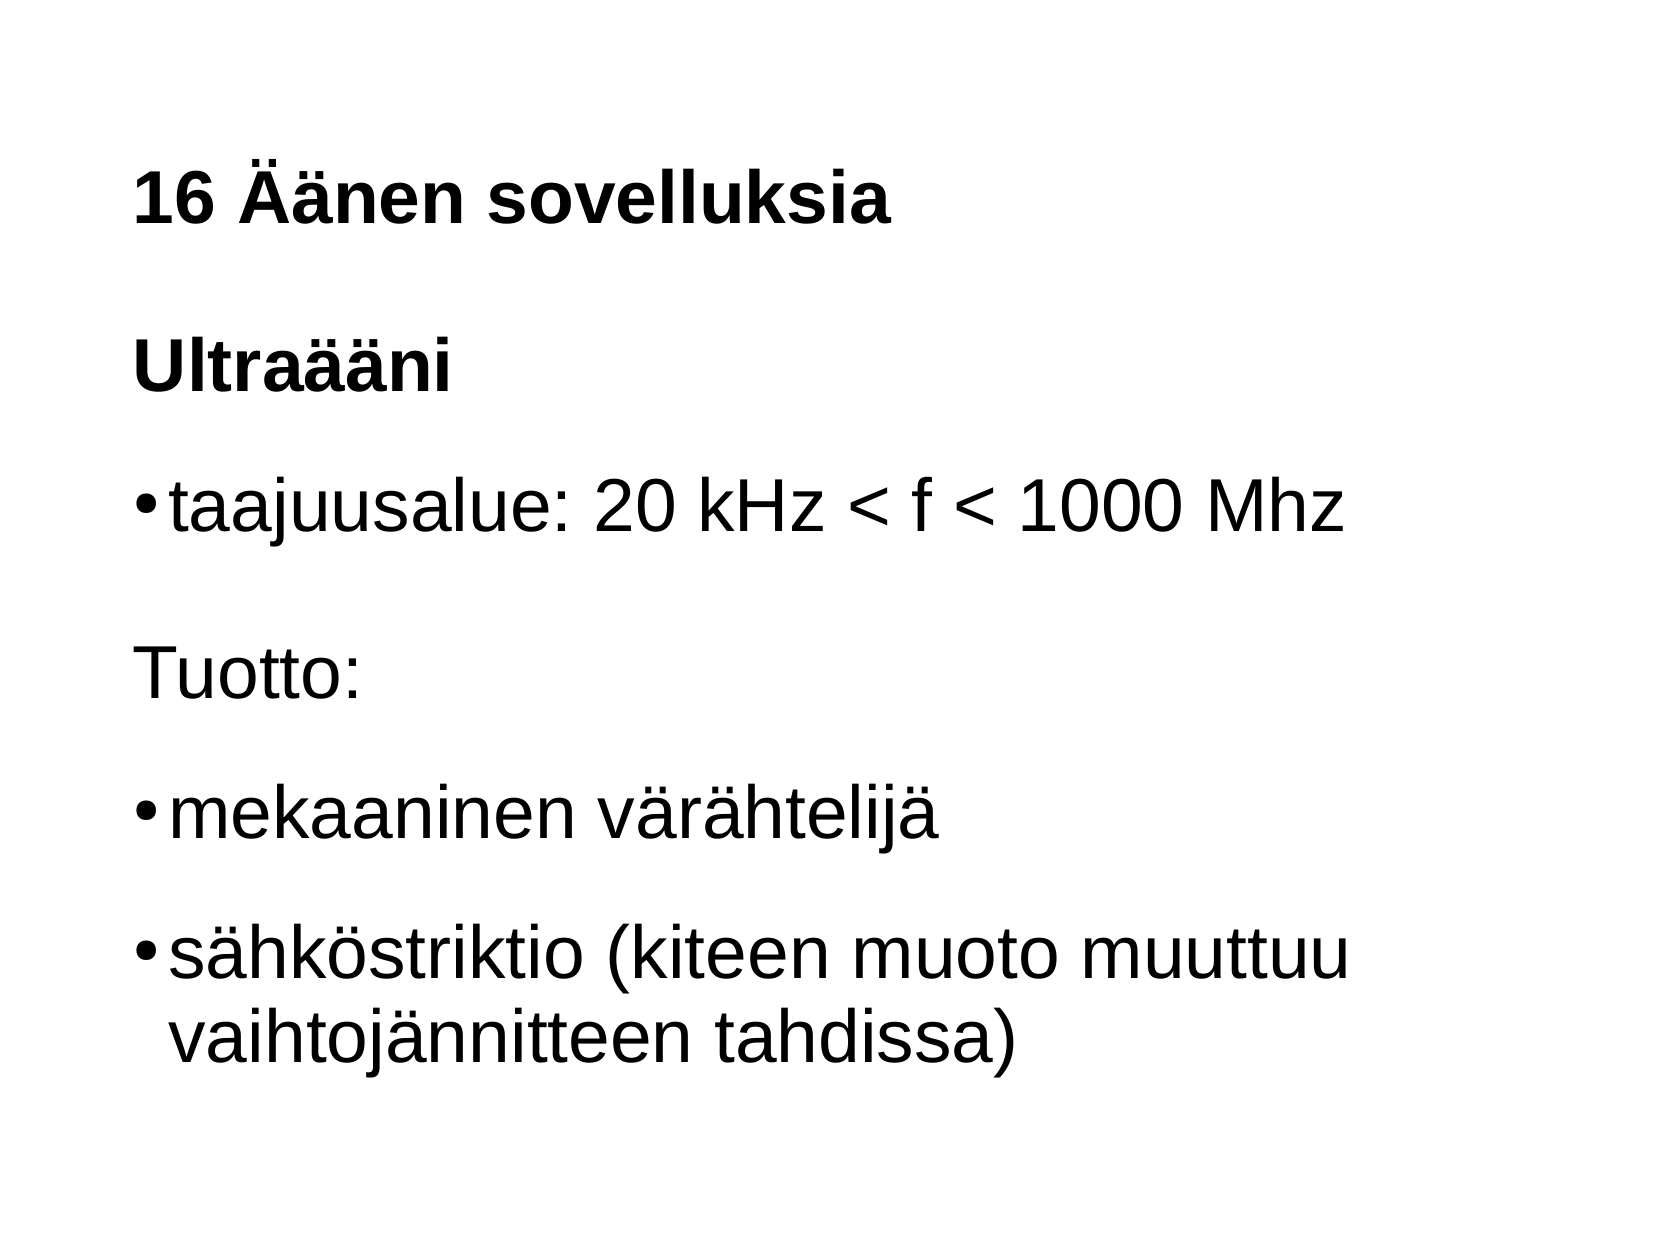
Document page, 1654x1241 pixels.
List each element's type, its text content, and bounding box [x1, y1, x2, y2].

text_box 16 Äänen sovelluksia Ultraääni taajuusalue: 20 kHz < f < 1000 Mhz Tuotto: mekaaninen värähtelijä sähköstriktio (kiteen muoto muuttuu vaihtojännitteen tahdissa) [118, 148, 1399, 1088]
